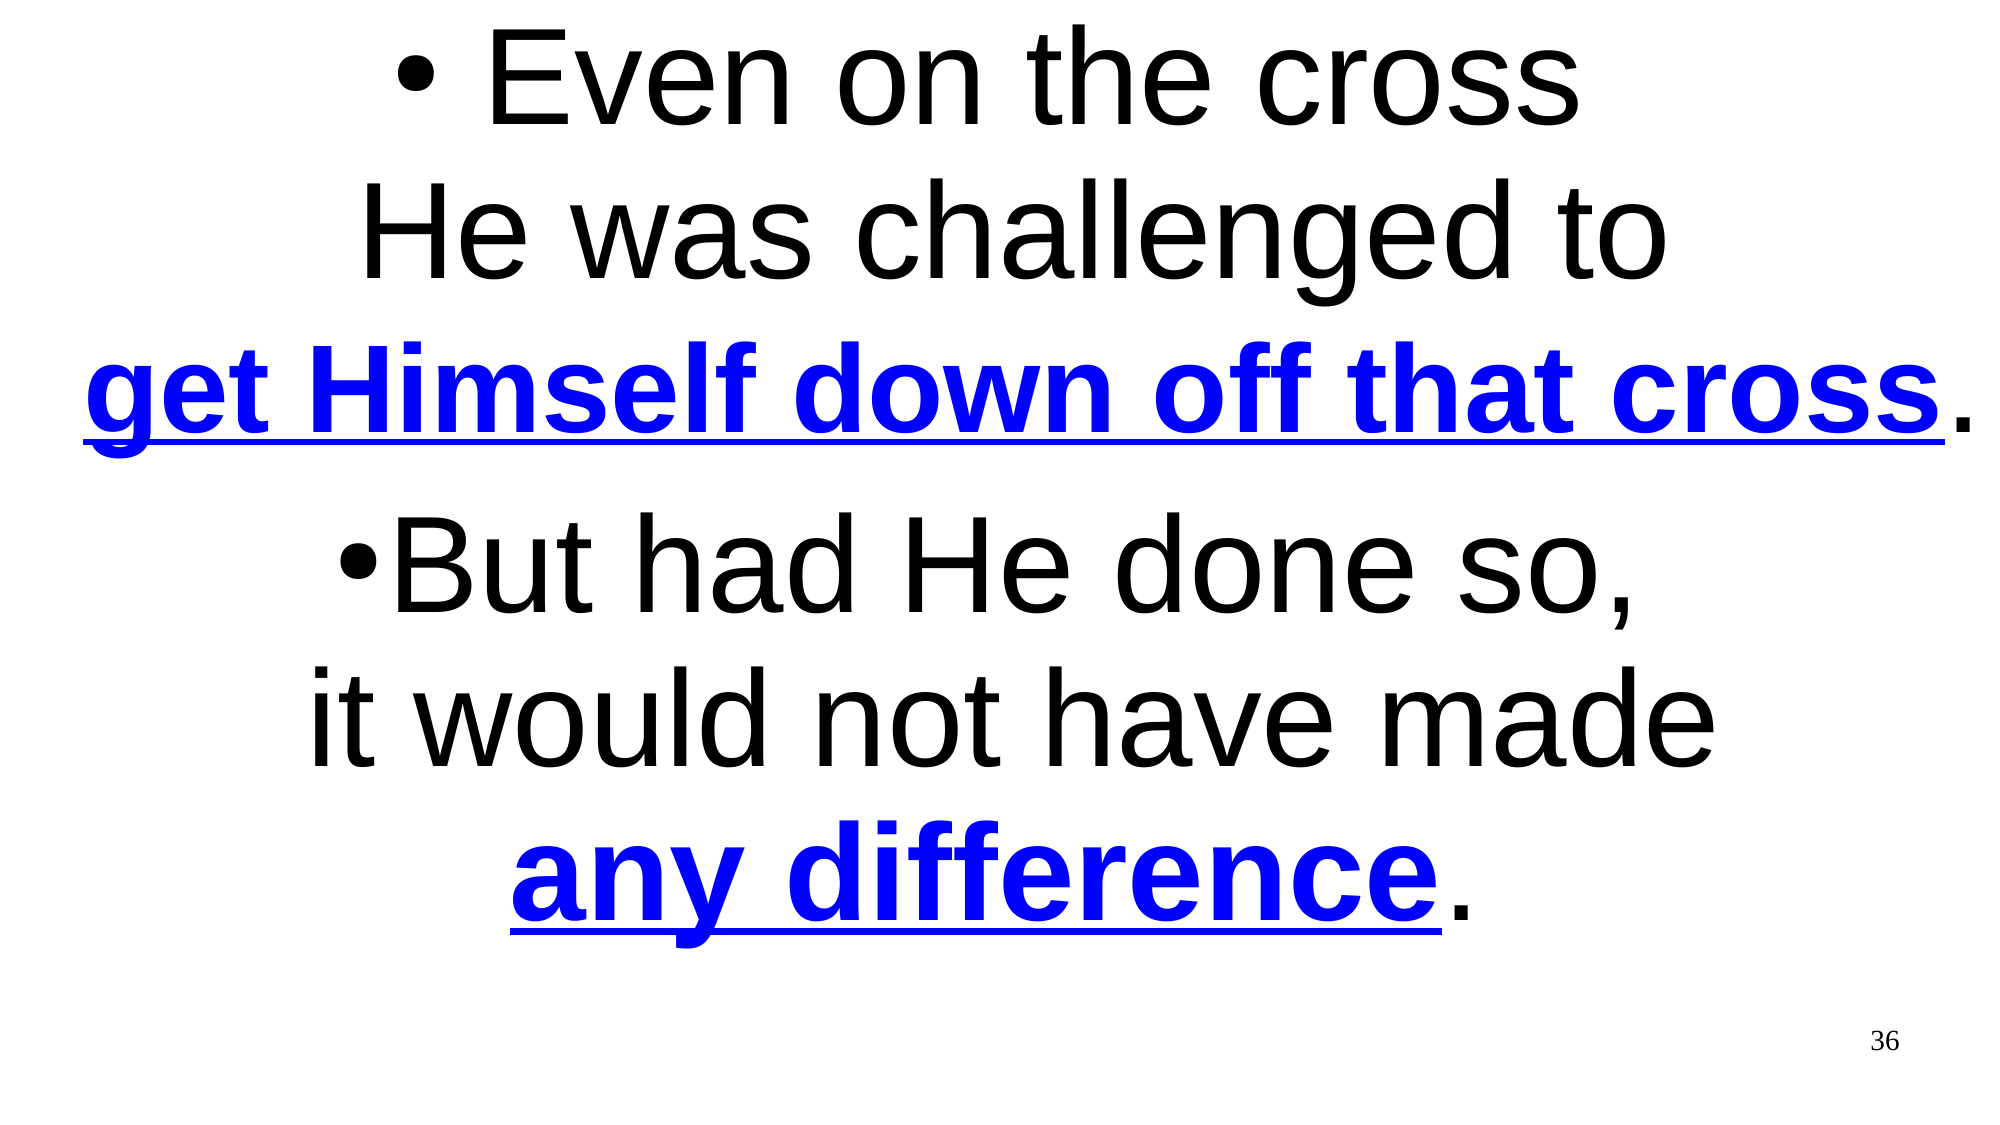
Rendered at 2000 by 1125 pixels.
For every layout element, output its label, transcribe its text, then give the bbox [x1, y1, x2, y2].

list Even on the cross He was challenged to get Himself down off that cross. But had He done so, it would not have made any difference. [0, 0, 1996, 1123]
